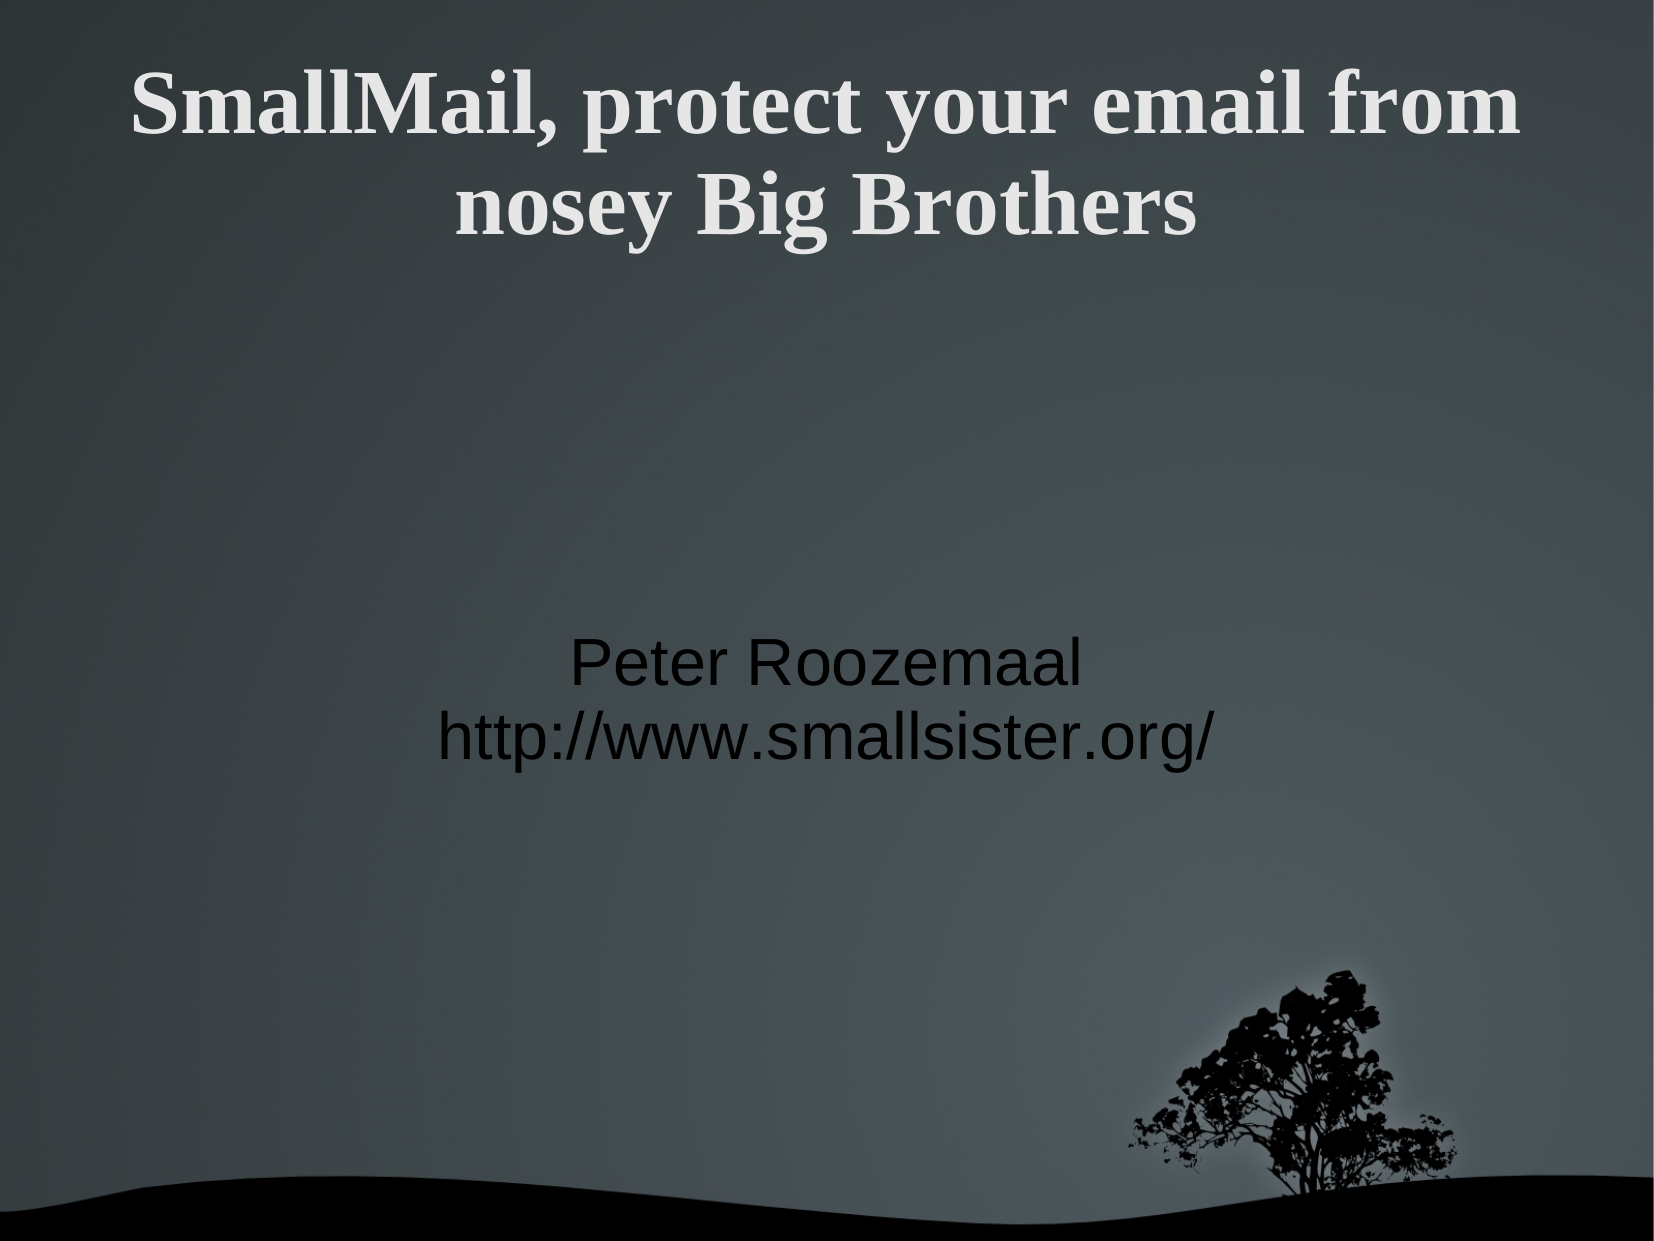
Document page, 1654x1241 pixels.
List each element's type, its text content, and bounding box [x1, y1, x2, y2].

title SmallMail, protect your email from nosey Big Brothers [82, 15, 1571, 290]
picture [0, 0, 1654, 1241]
subtitle Peter Roozemaal http://www.smallsister.org/ [82, 290, 1571, 1109]
